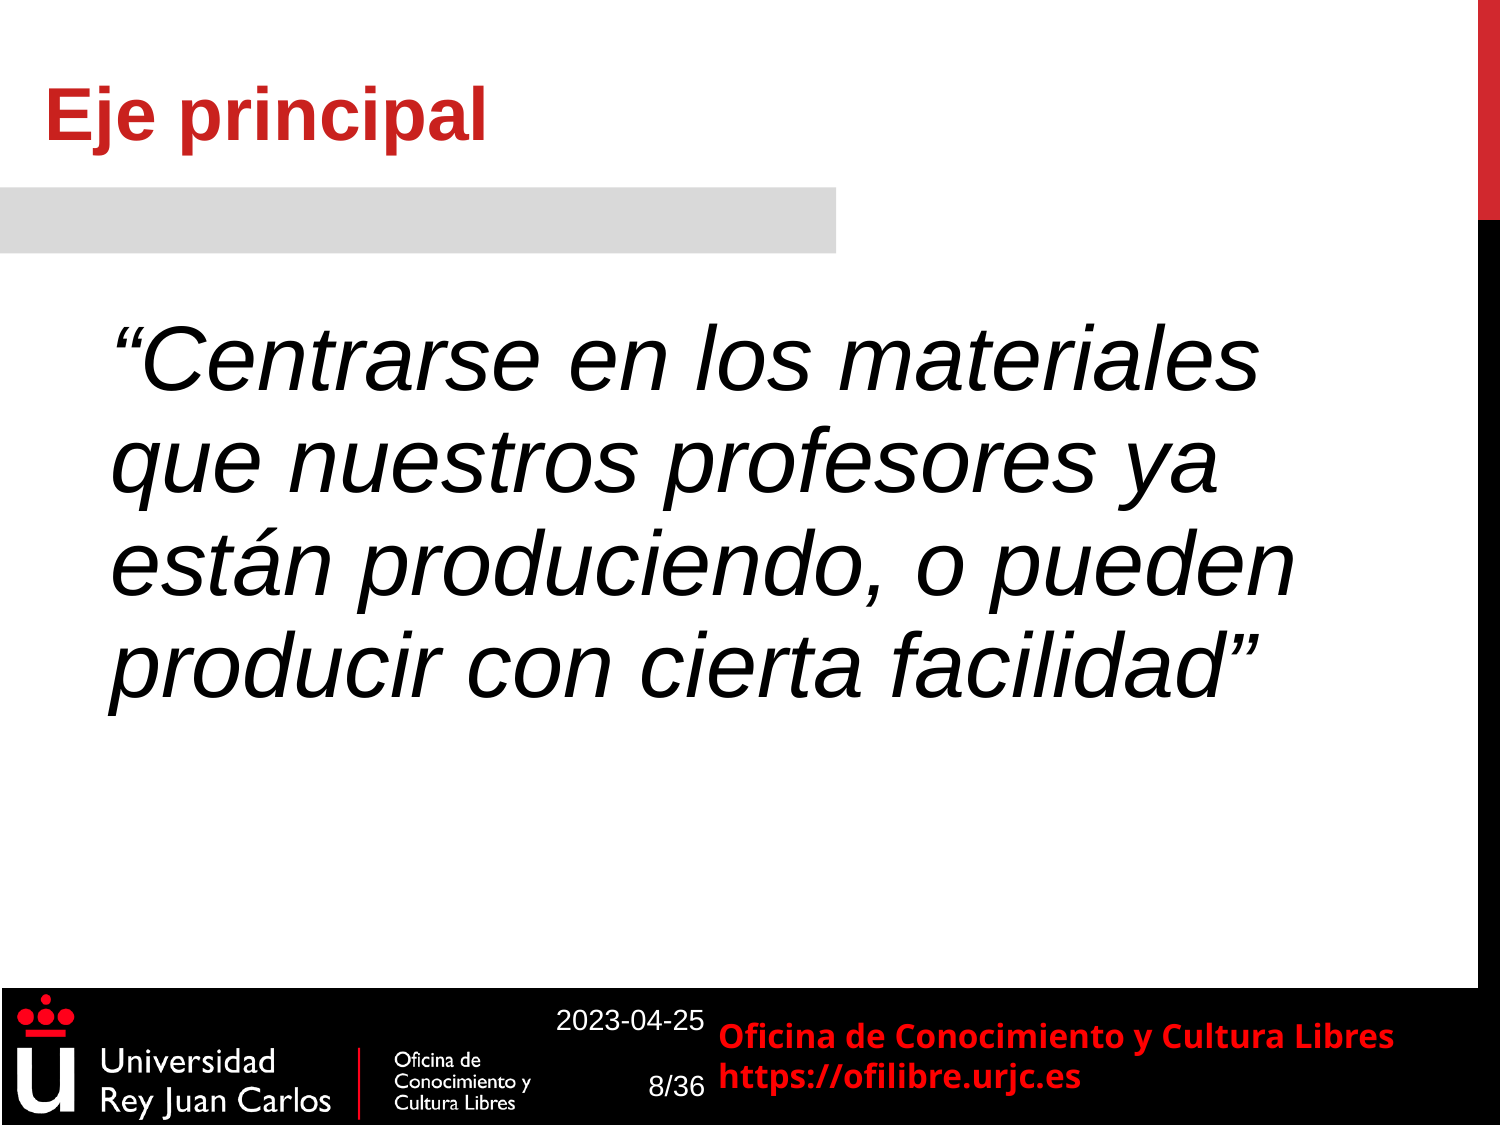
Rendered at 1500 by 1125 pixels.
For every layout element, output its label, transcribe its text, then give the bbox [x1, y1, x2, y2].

title [75, 7, 1425, 196]
picture [17, 994, 531, 1120]
text_box “Centrarse en los materiales que nuestros profesores ya están produciendo, o pueden producir con cierta facilidad” [60, 299, 1321, 942]
text_box Eje principal [30, 64, 1306, 248]
